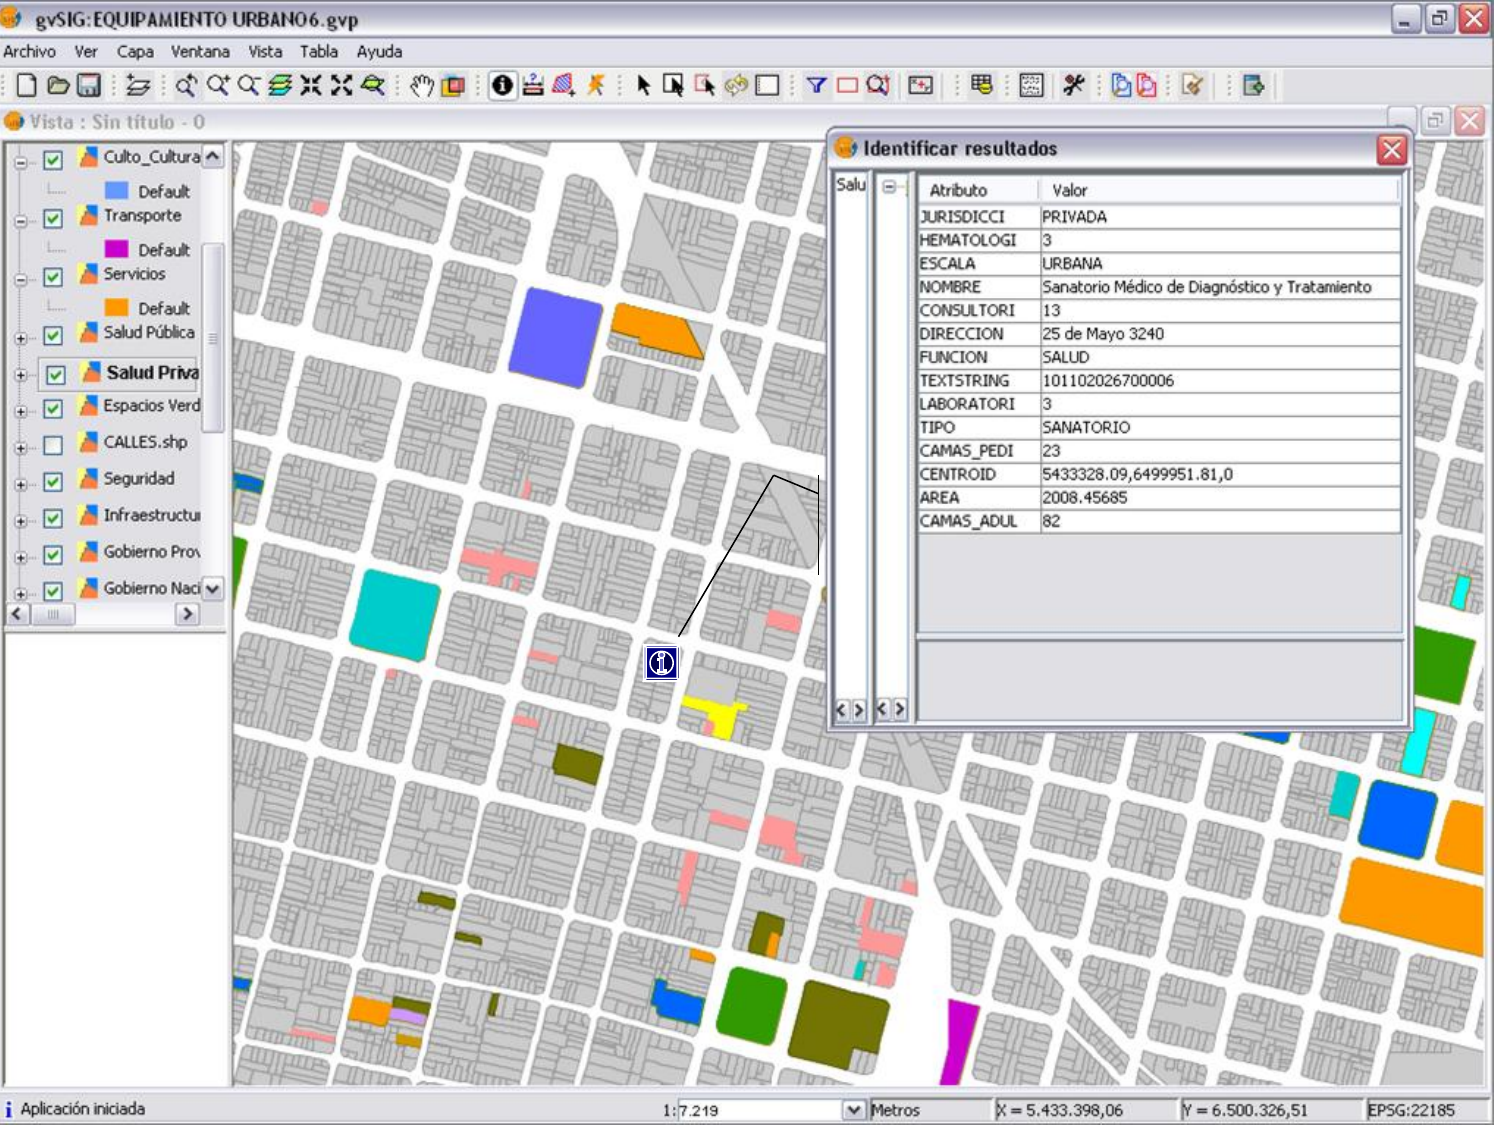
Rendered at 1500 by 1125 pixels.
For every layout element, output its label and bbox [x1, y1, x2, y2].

text_box [645, 645, 680, 681]
picture [0, 0, 1500, 1125]
